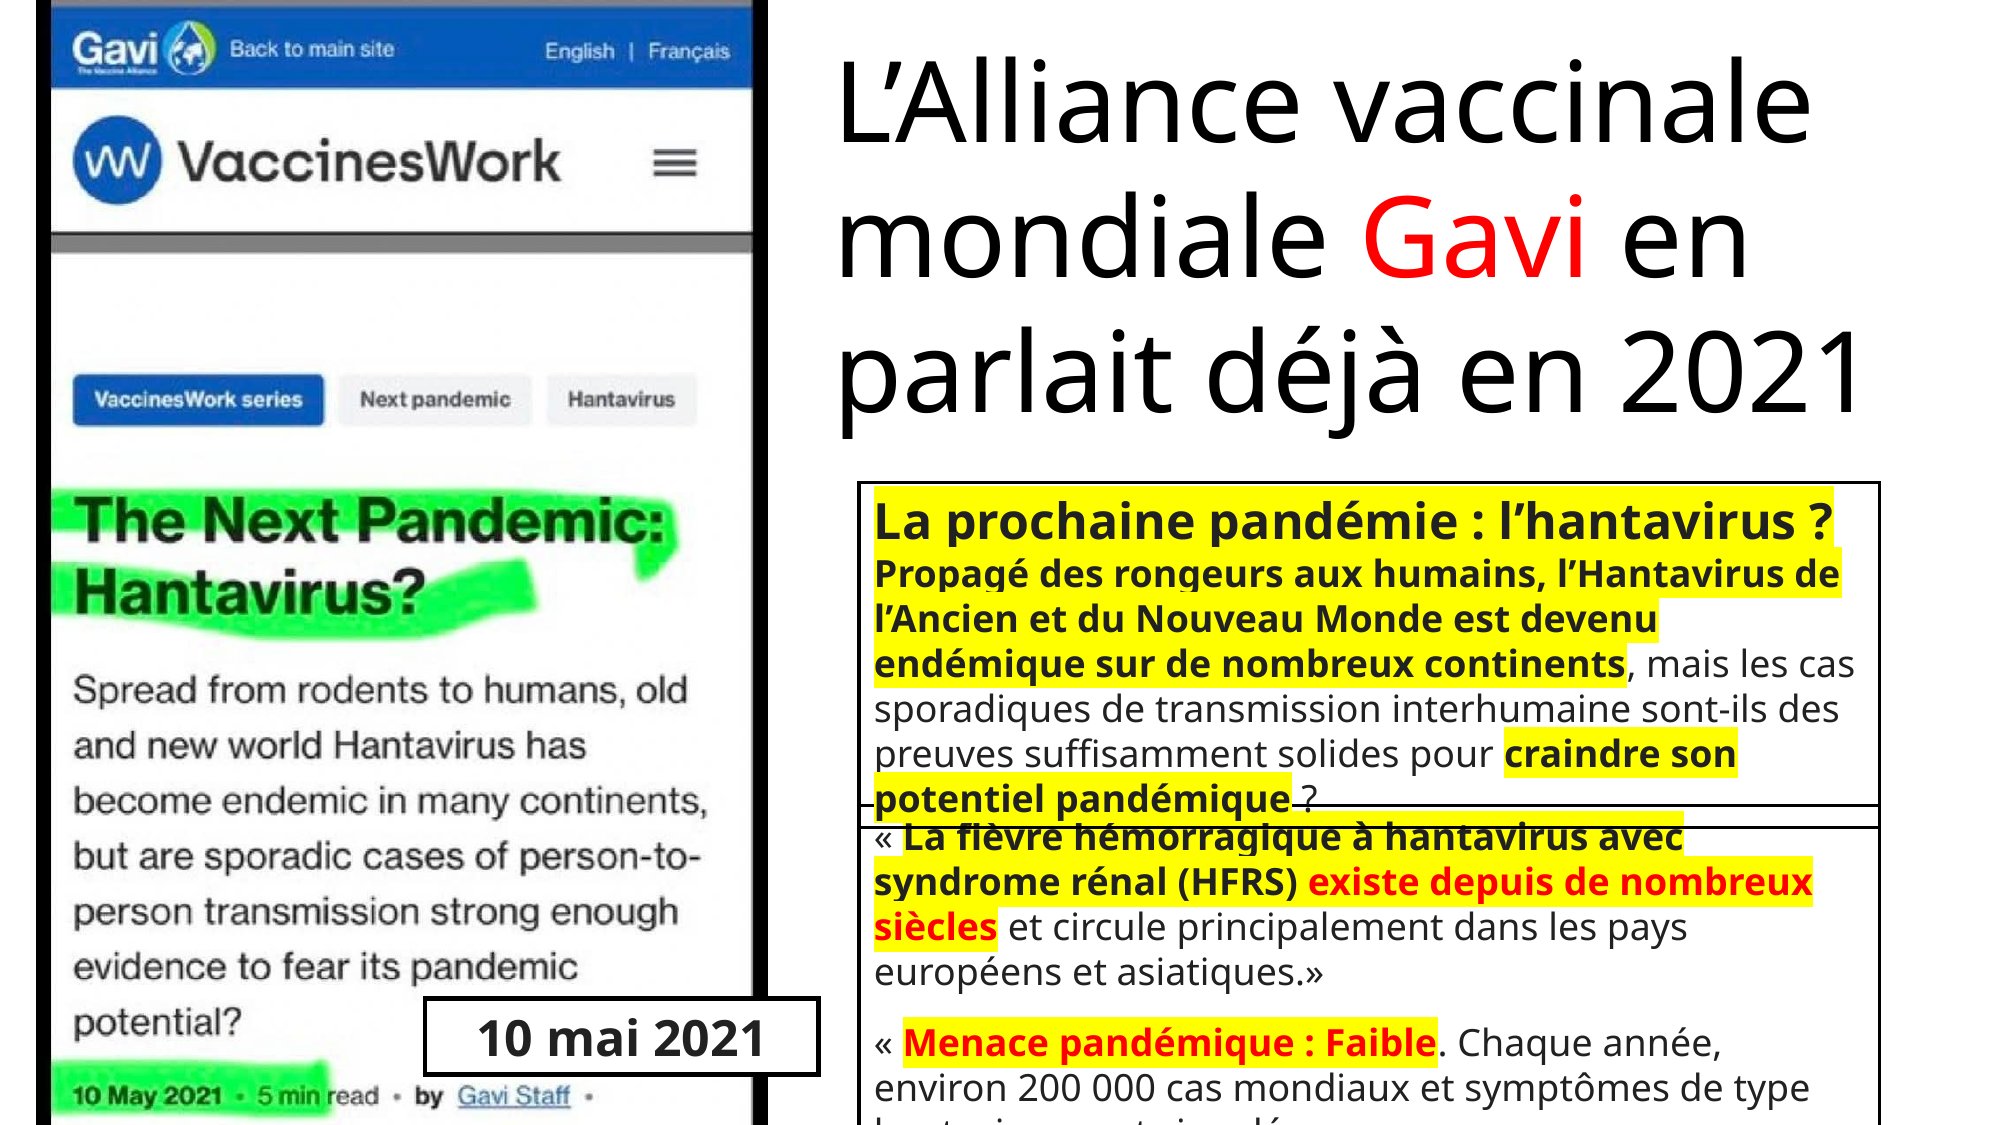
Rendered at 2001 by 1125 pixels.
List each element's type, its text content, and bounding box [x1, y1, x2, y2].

text_box La prochaine pandémie : l’hantavirus ? Propagé des rongeurs aux humains, l’Hantavirus de l’Ancien et du Nouveau Monde est devenu endémique sur de nombreux continents, mais les cas sporadiques de transmission interhumaine sont-ils des preuves suffisamment solides pour craindre son potentiel pandémique ? [858, 482, 1880, 786]
text_box L’Alliance vaccinale mondiale Gavi en parlait déjà en 2021 [818, 22, 2000, 447]
text_box « La fièvre hémorragique à hantavirus avec syndrome rénal (HFRS) existe depuis de nombreux siècles et circule principalement dans les pays européens et asiatiques.» « Menace pandémique : Faible. Chaque année, environ 200 000 cas mondiaux et symptômes de type hantavirus sont signalés. » [861, 805, 1878, 826]
text_box « La fièvre hémorragique à hantavirus avec syndrome rénal (HFRS) existe depuis de nombreux siècles et circule principalement dans les pays européens et asiatiques.» « Menace pandémique : Faible. Chaque année, environ 200 000 cas mondiaux et symptômes de type hantavirus sont signalés. » [858, 829, 1880, 1075]
text_box 10 mai 2021 [424, 998, 819, 1075]
picture [36, 0, 768, 1125]
